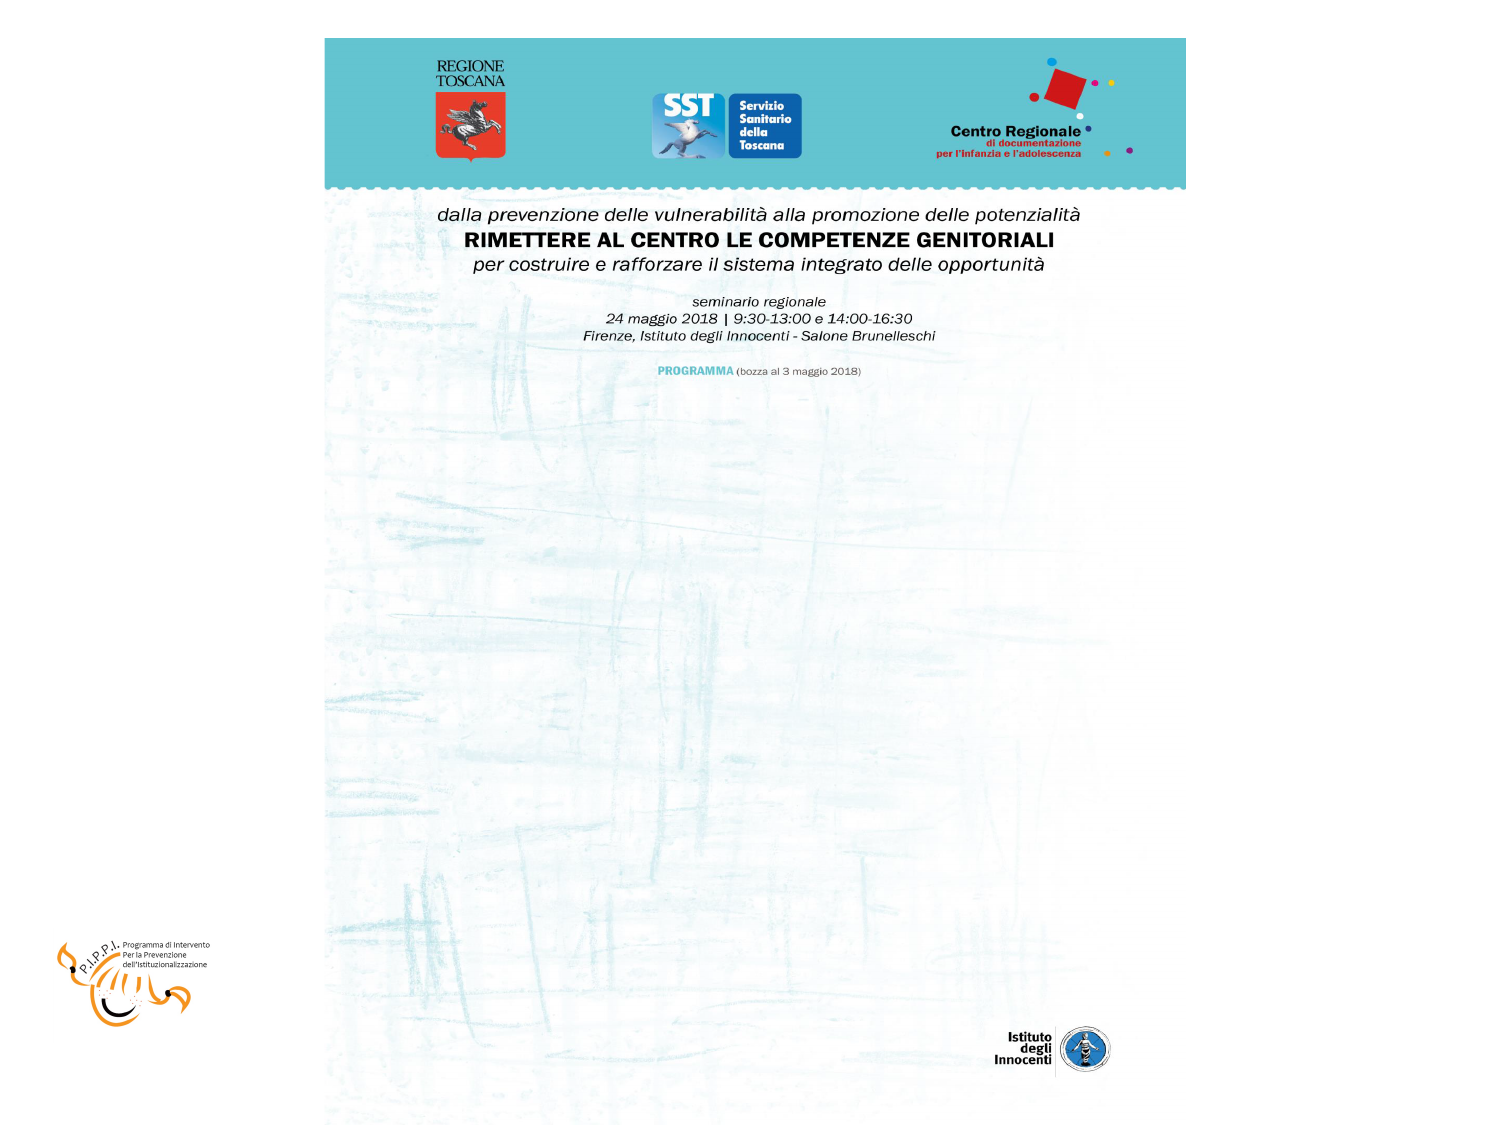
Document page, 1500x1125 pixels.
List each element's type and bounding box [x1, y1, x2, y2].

picture [324, 38, 1186, 1125]
picture [53, 928, 214, 1043]
